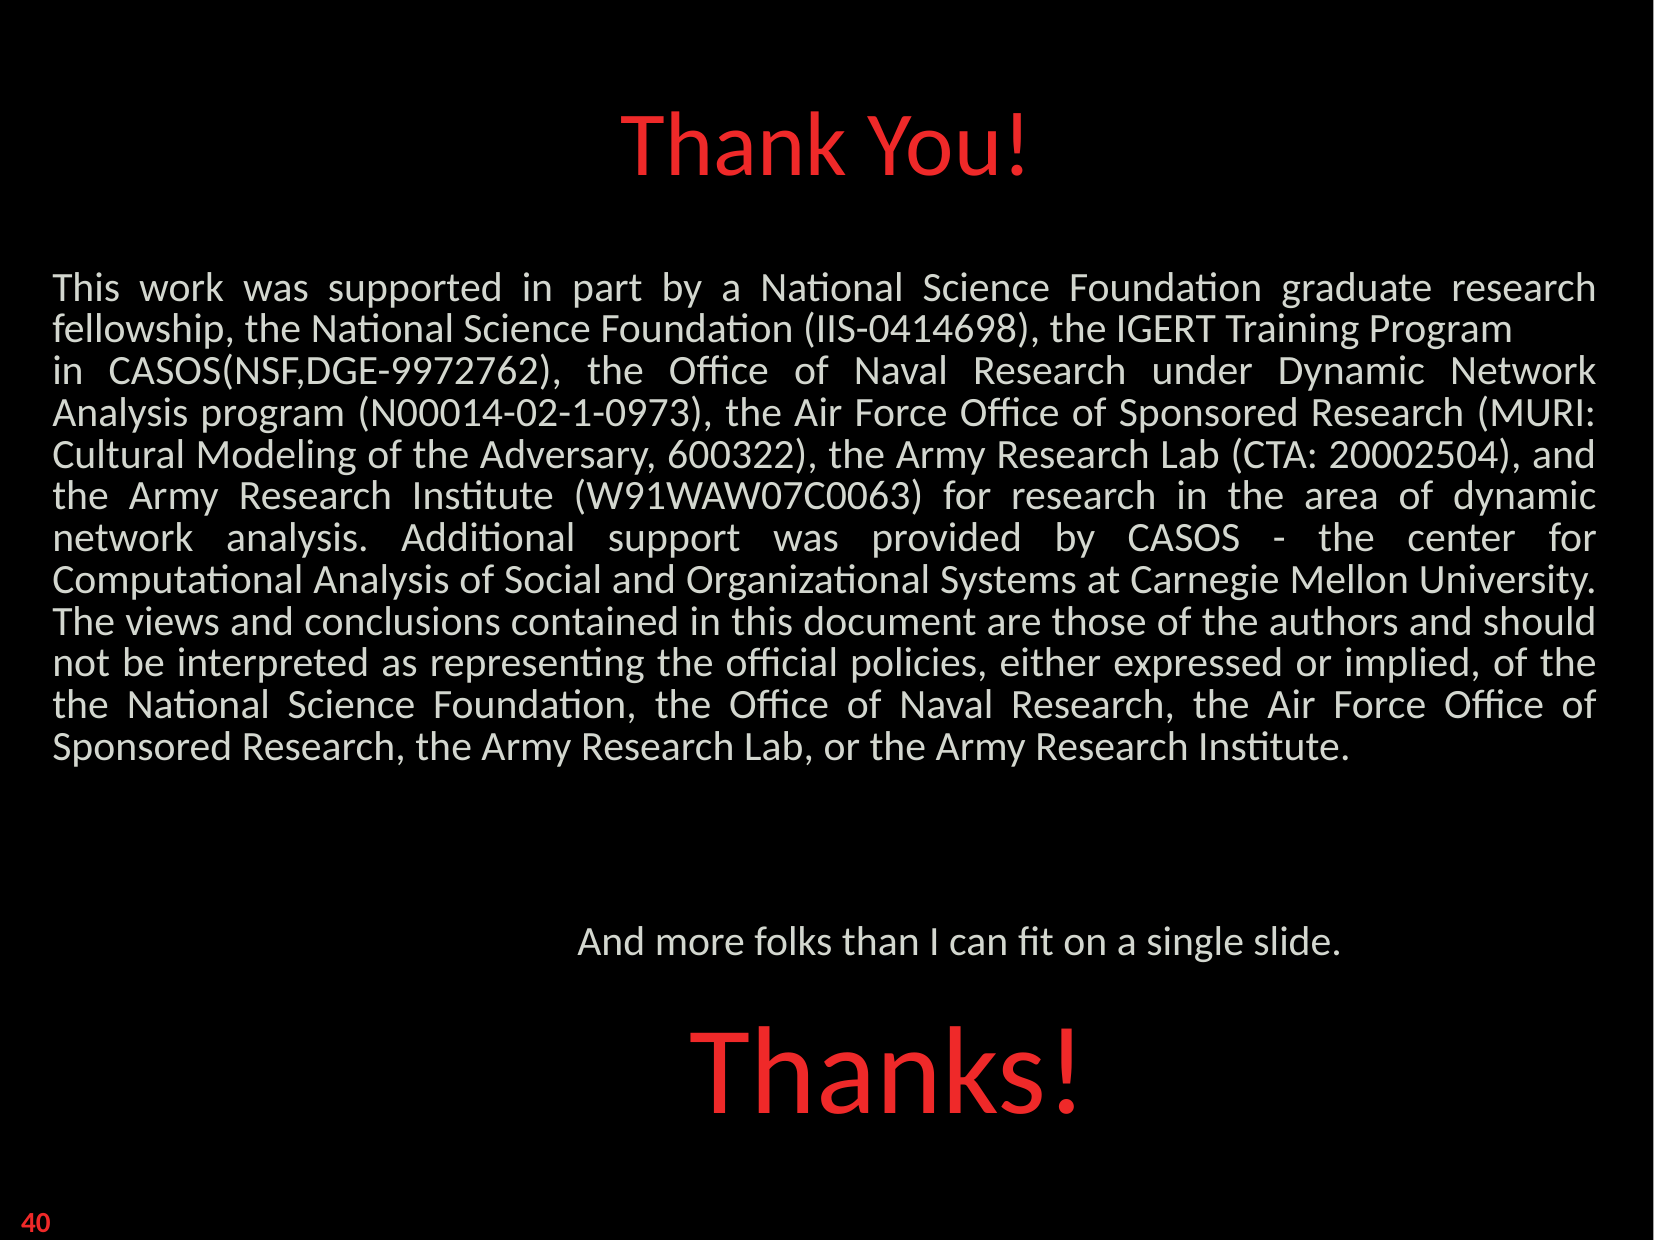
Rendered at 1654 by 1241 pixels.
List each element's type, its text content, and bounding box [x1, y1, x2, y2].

text_box Thanks! [675, 1012, 1426, 1180]
text_box [712, 900, 1463, 971]
title Thank You! [82, 49, 1571, 257]
text_box This work was supported in part by a National Science Foundation graduate research fellowship, the National Science Foundation (IIS-0414698), the IGERT Training Program in CASOS(NSF,DGE-9972762), the Office of Naval Research under Dynamic Network Analysis program (N00014-02-1-0973), the Air Force Office of Sponsored Research (MURI: Cultural Modeling of the Adversary, 600322), the Army Research Lab (CTA: 20002504), and the Army Research Institute (W91WAW07C0063) for research in the area of dynamic network analysis. Additional support was provided by CASOS - the center for Computational Analysis of Social and Organizational Systems at Carnegie Mellon University. The views and conclusions contained in this document are those of the authors and should not be interpreted as representing the official policies, either expressed or implied, of the the National Science Foundation, the Office of Naval Research, the Air Force Office of Sponsored Research, the Army Research Lab, or the Army Research Institute. [37, 262, 1613, 890]
text_box And more folks than I can fit on a single slide. [562, 916, 1576, 983]
